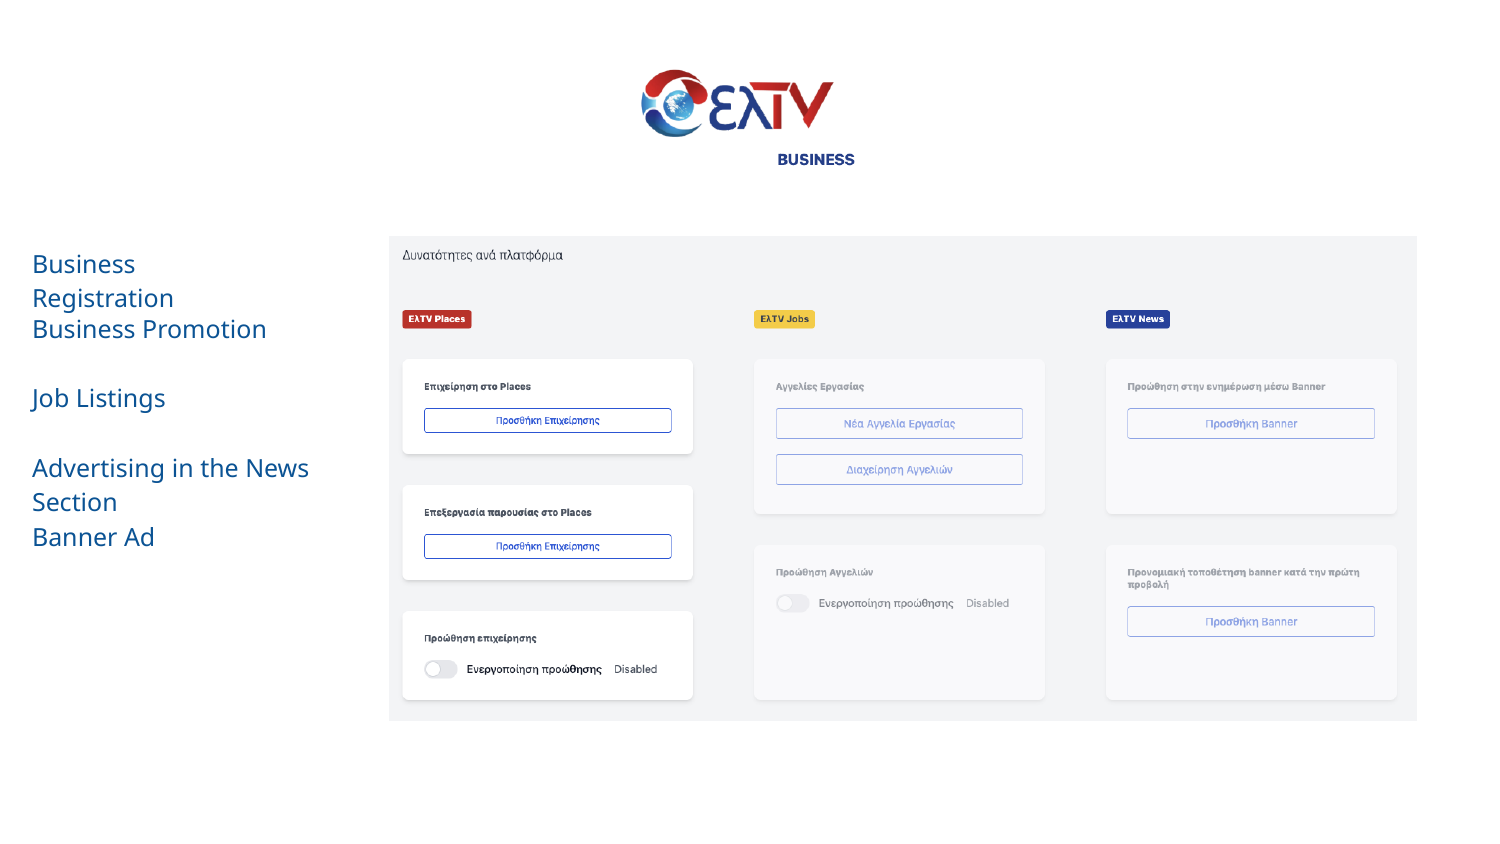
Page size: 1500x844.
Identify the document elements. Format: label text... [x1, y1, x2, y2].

text_box Business Registration [17, 229, 291, 293]
picture [632, 59, 868, 177]
text_box Banner Ad [17, 502, 346, 567]
text_box Advertising in the News Section [17, 432, 409, 617]
picture [389, 236, 1417, 721]
text_box Job Listings [17, 363, 346, 432]
text_box Business Promotion [17, 293, 346, 363]
